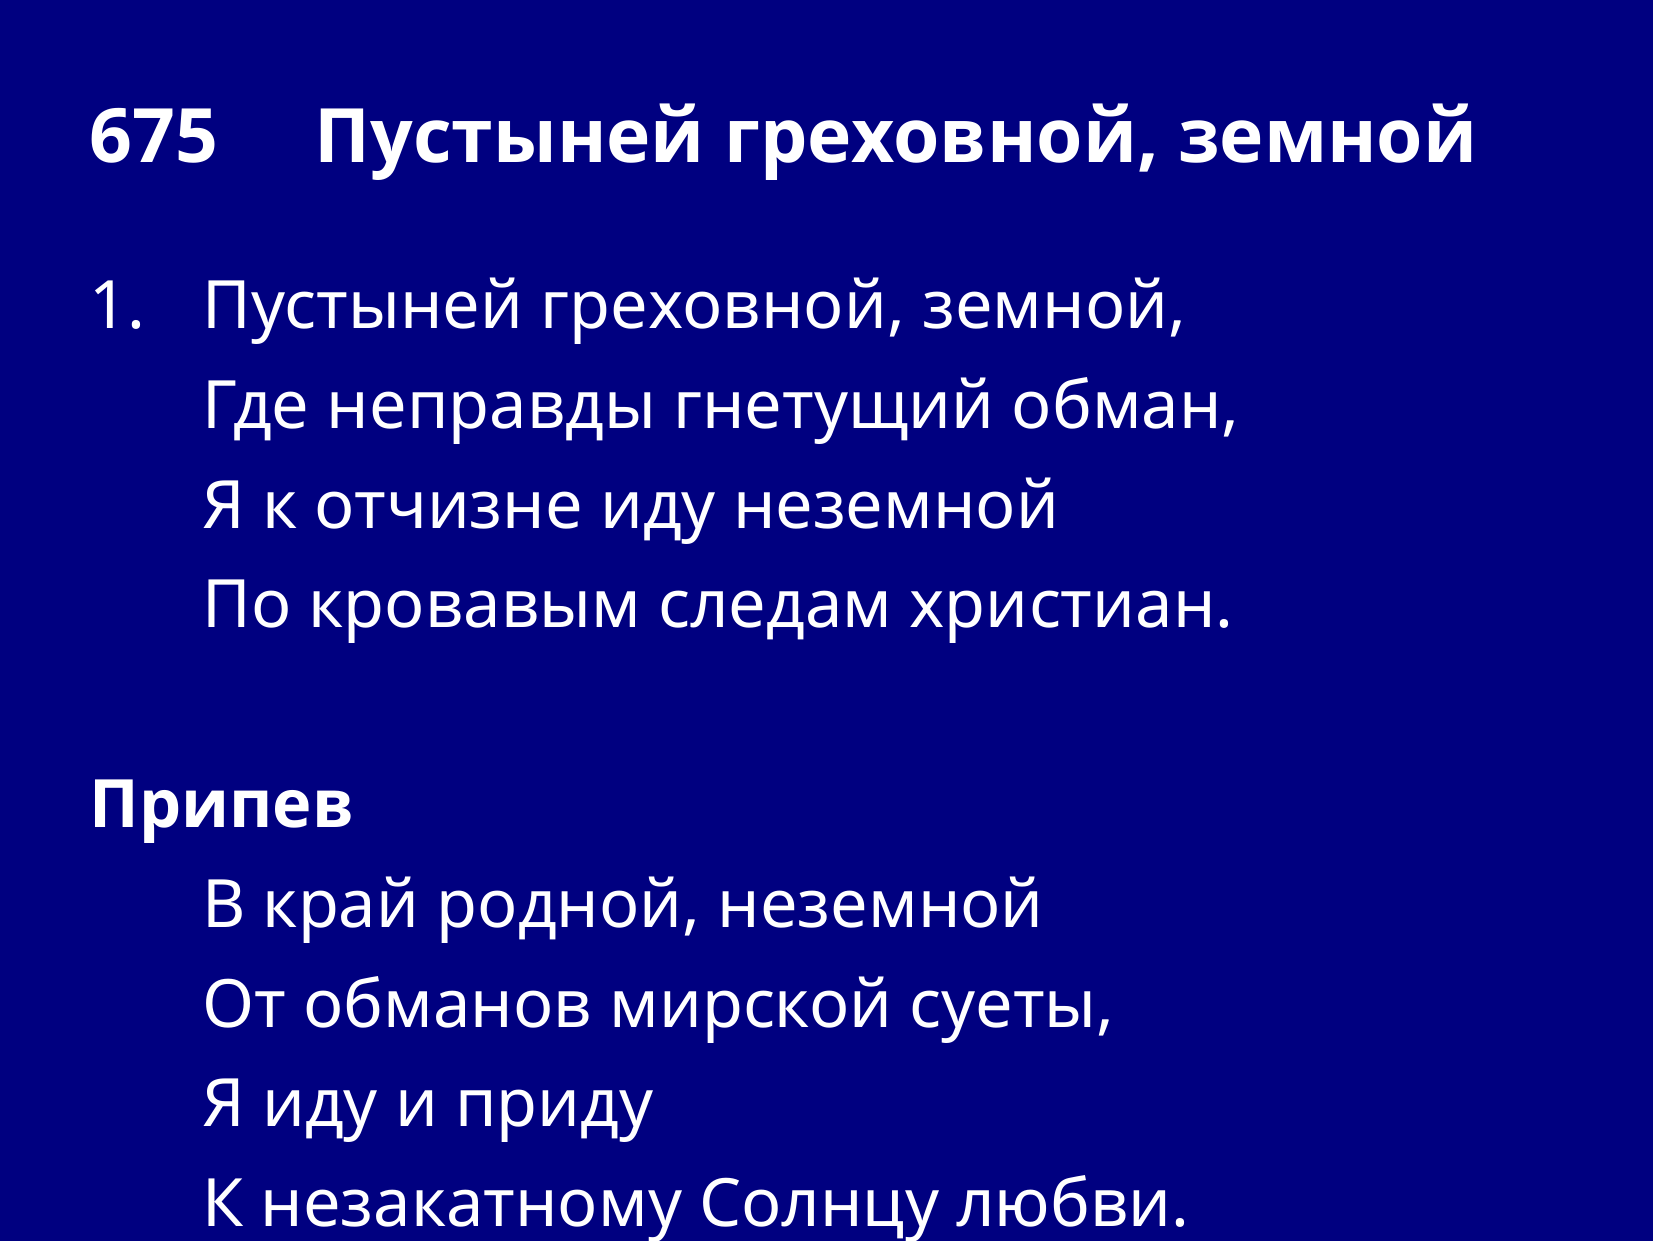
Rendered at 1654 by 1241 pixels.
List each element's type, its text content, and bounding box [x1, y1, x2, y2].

text_box 1. Пустыней греховной, земной, Где неправды гнетущий обман, Я к отчизне иду неземной По кровавым следам христиан. Припев В край родной, неземной От обманов мирской суеты, Я иду и приду К незакатному Солнцу любви. [75, 188, 1576, 1163]
text_box 675 Пустыней греховной, земной [75, 75, 1653, 188]
